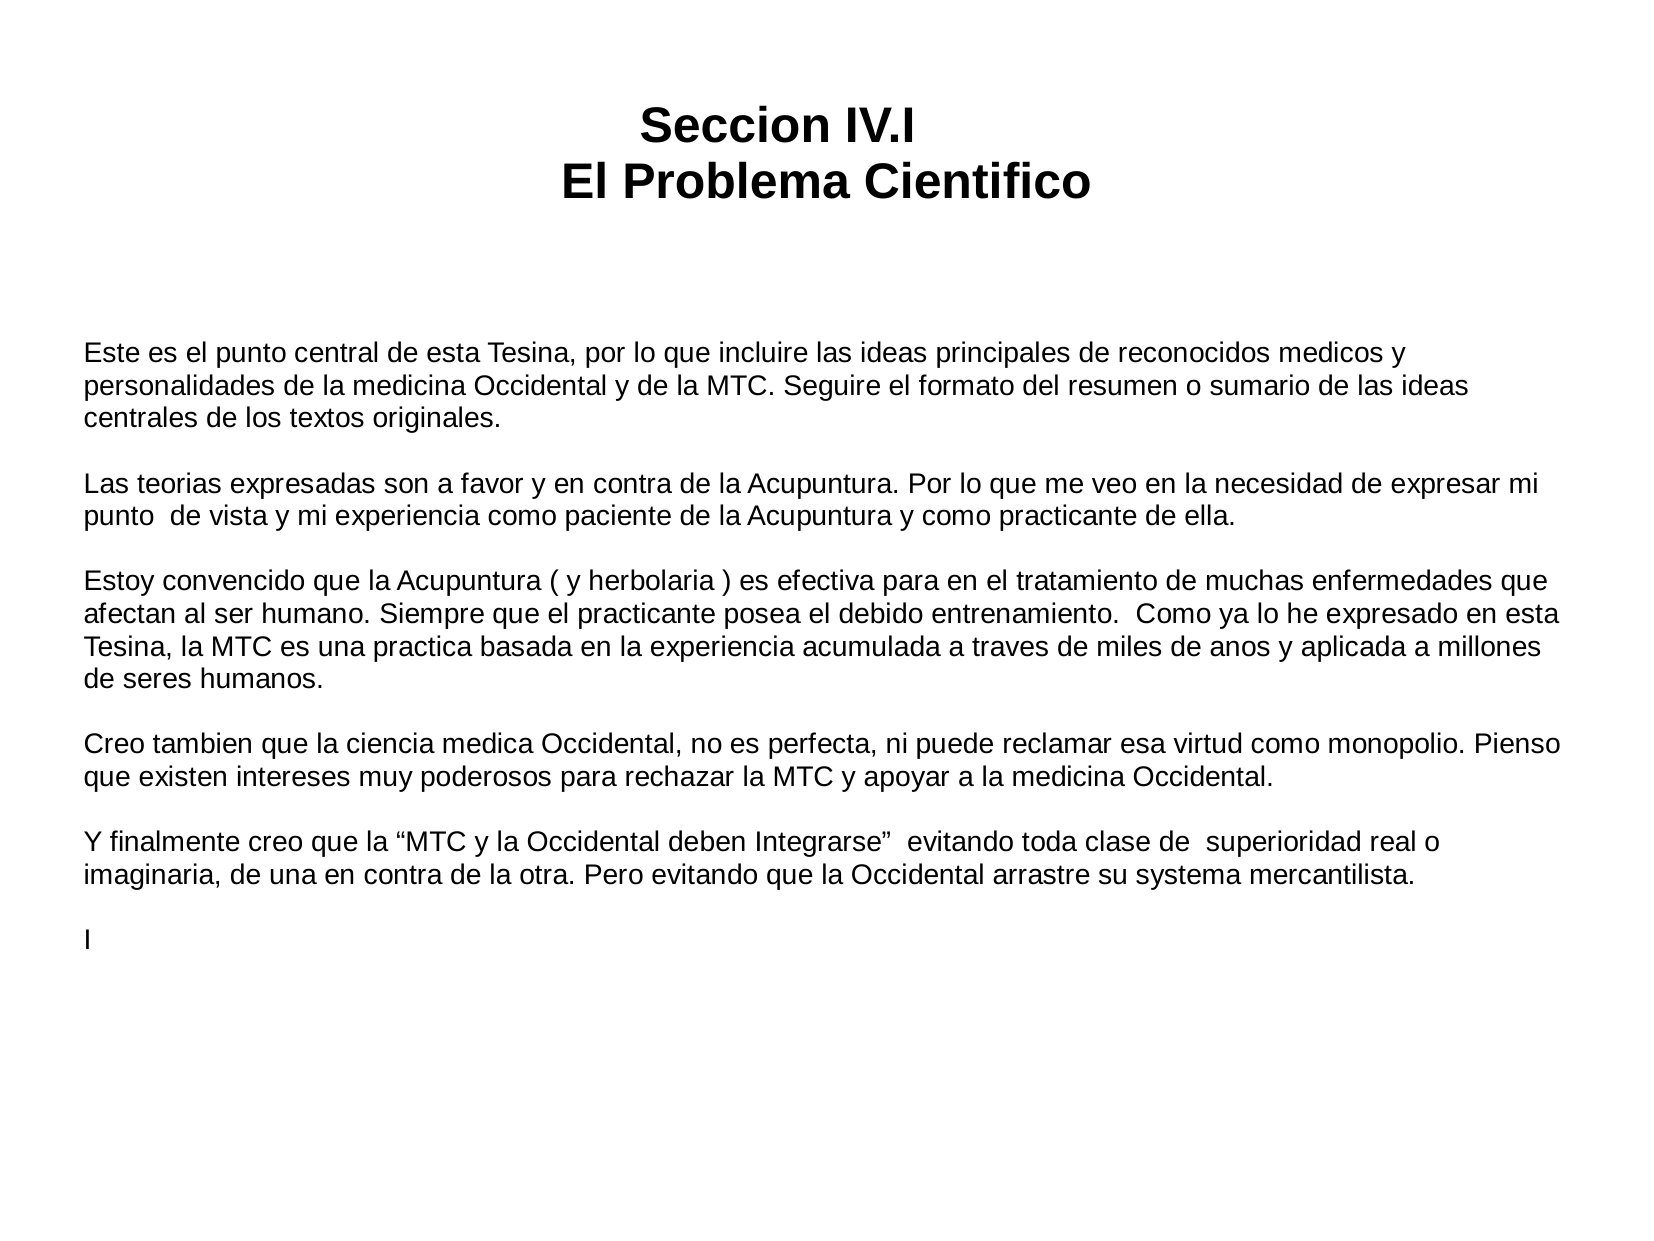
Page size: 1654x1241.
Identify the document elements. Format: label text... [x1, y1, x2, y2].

title Seccion IV.I El Problema Cientifico [82, 56, 1571, 250]
chart [82, 290, 1570, 1109]
